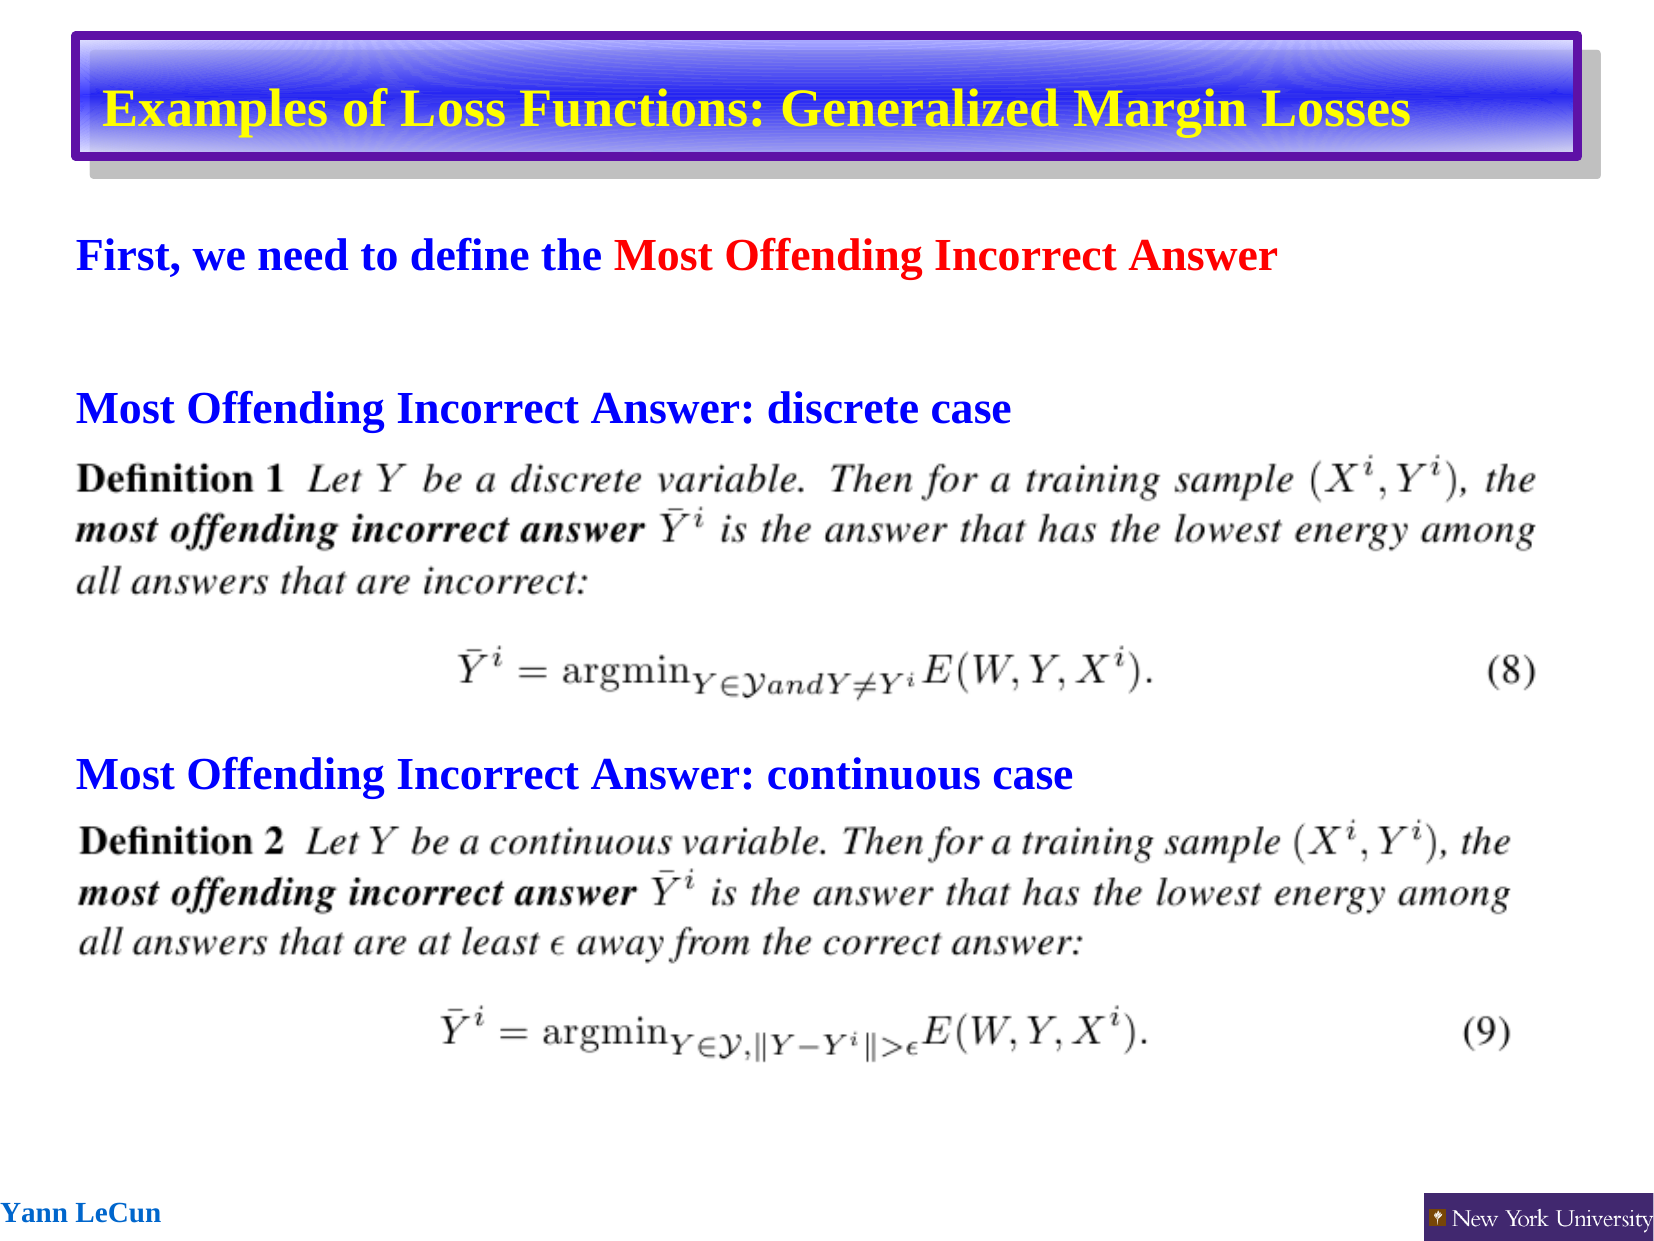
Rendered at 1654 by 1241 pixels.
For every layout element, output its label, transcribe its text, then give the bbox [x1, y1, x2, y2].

picture [61, 442, 1556, 722]
picture [1424, 1193, 1654, 1241]
picture [64, 805, 1534, 1086]
list First, we need to define the Most Offending Incorrect Answer [75, 229, 1491, 305]
list Most Offending Incorrect Answer: discrete case [75, 383, 1491, 442]
title Examples of Loss Functions: Generalized Margin Losses [75, 35, 1578, 157]
list Most Offending Incorrect Answer: continuous case [75, 749, 1491, 805]
